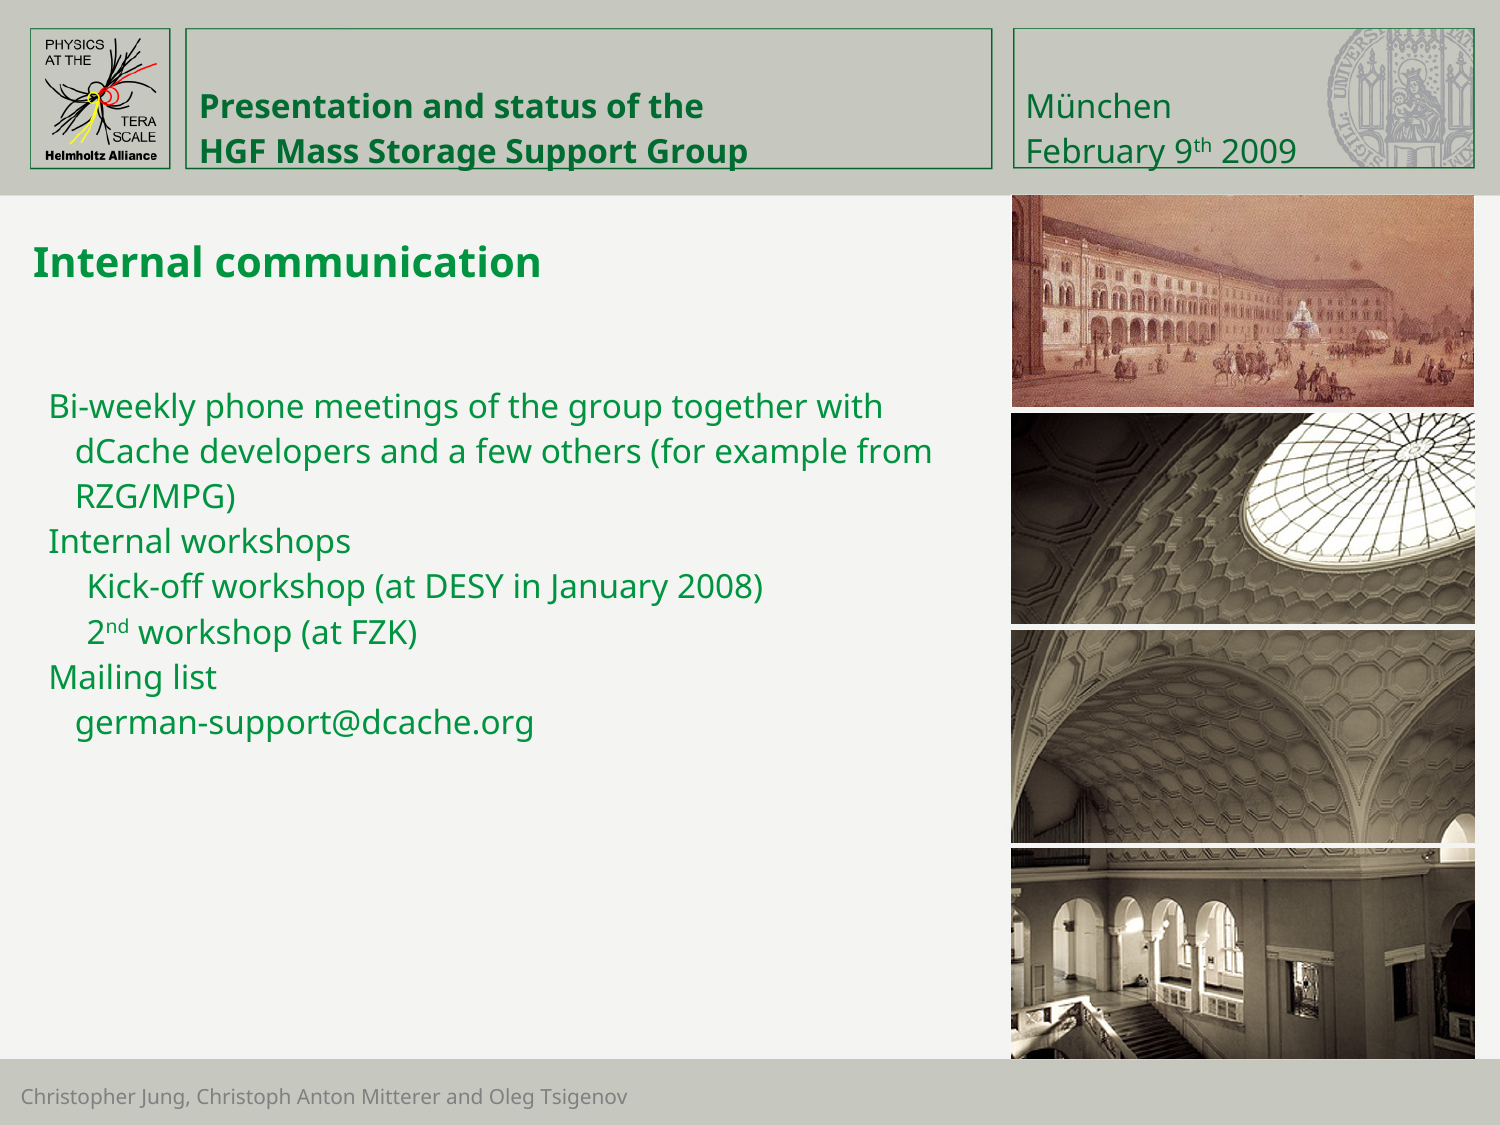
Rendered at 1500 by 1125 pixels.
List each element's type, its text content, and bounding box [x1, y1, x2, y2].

picture [0, 0, 1500, 1125]
text_box Bi-weekly phone meetings of the group together with dCache developers and a few others (for example from RZG/MPG)‏ Internal workshops Kick-off workshop (at DESY in January 2008)‏ 2nd workshop (at FZK)‏ Mailing list german-support@dcache.org [21, 374, 975, 753]
text_box Internal communication [18, 224, 638, 298]
text_box Christopher Jung, Christoph Anton Mitterer and Oleg Tsigenov [5, 1074, 676, 1119]
text_box München February 9th 2009 [1010, 75, 1337, 181]
text_box Presentation and status of the HGF Mass Storage Support Group [183, 75, 860, 181]
